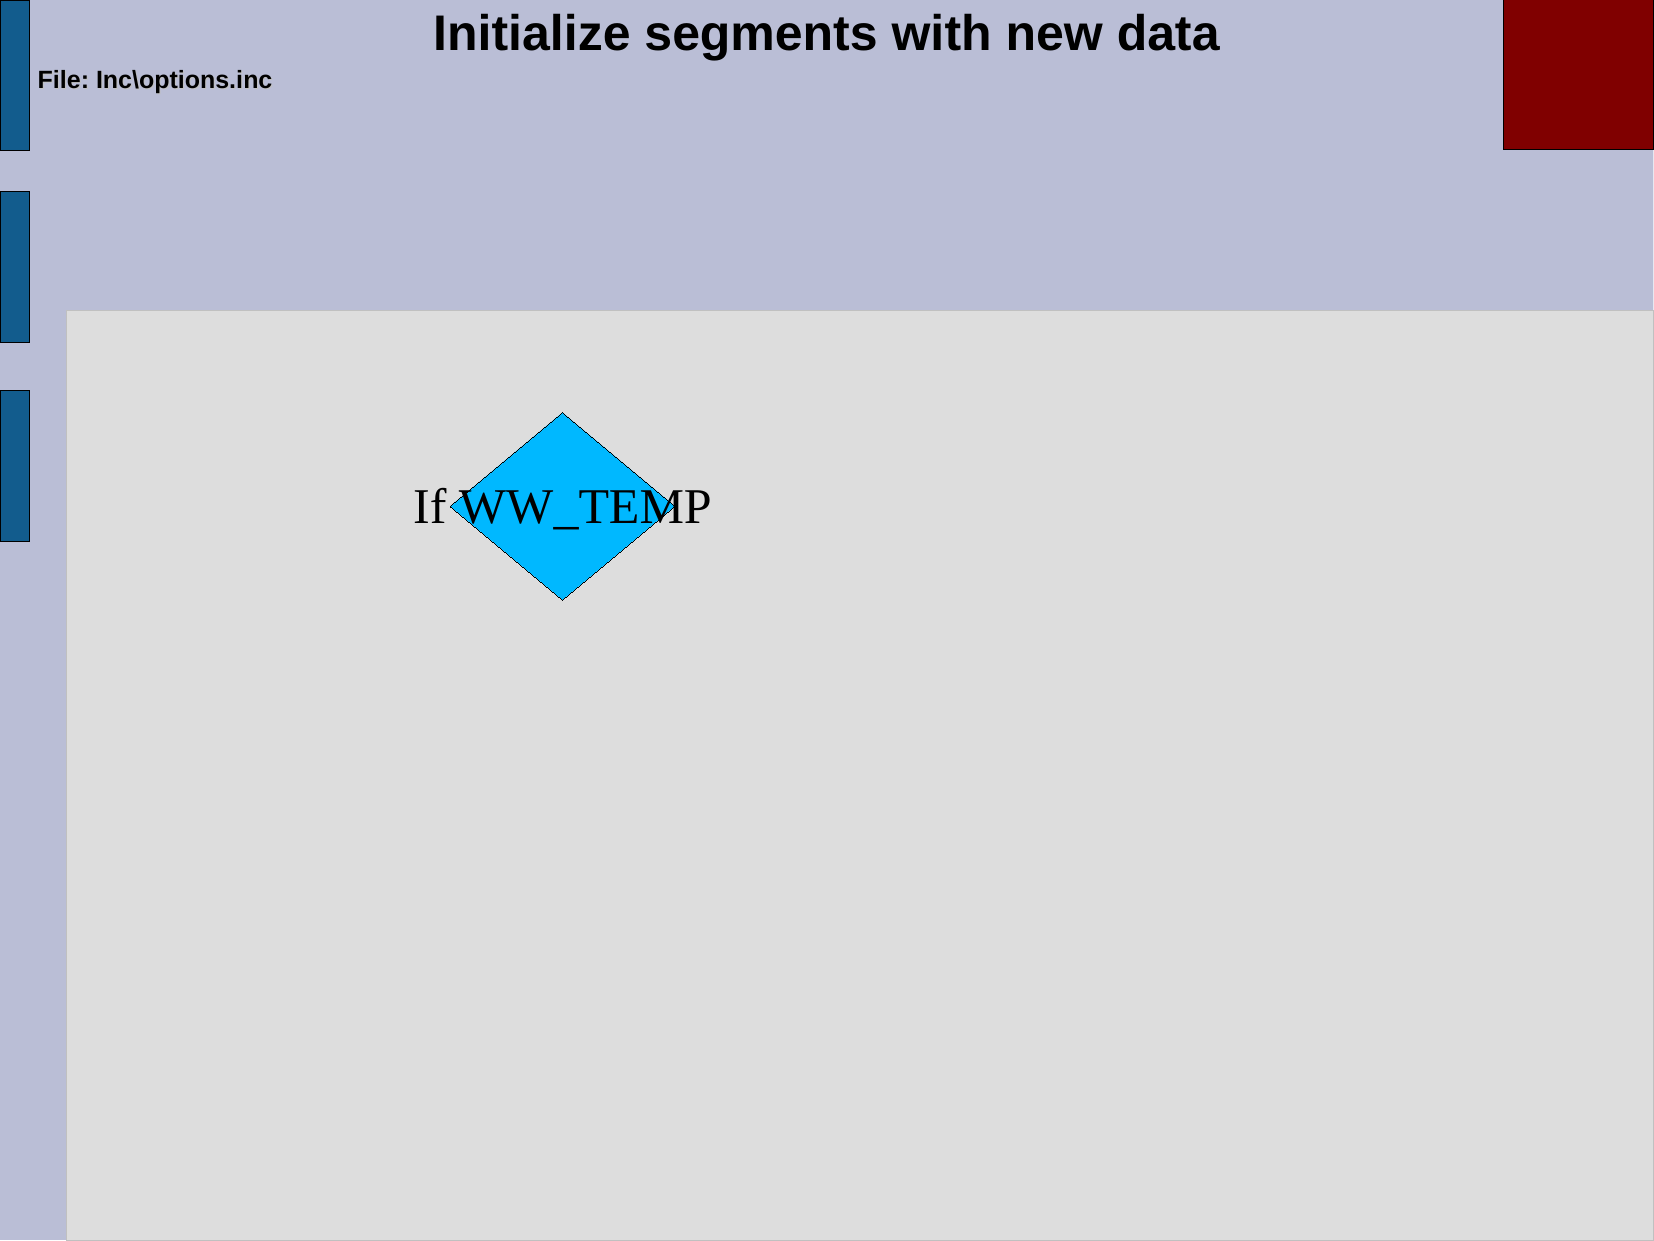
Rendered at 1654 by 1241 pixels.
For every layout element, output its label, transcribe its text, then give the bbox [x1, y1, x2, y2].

text_box [1503, 61, 1654, 150]
title Initialize segments with new data [0, 4, 1654, 61]
text_box [1503, 0, 1654, 4]
text_box If WW_TEMP [450, 412, 668, 601]
title File: Inc\options.inc [37, 47, 1651, 113]
